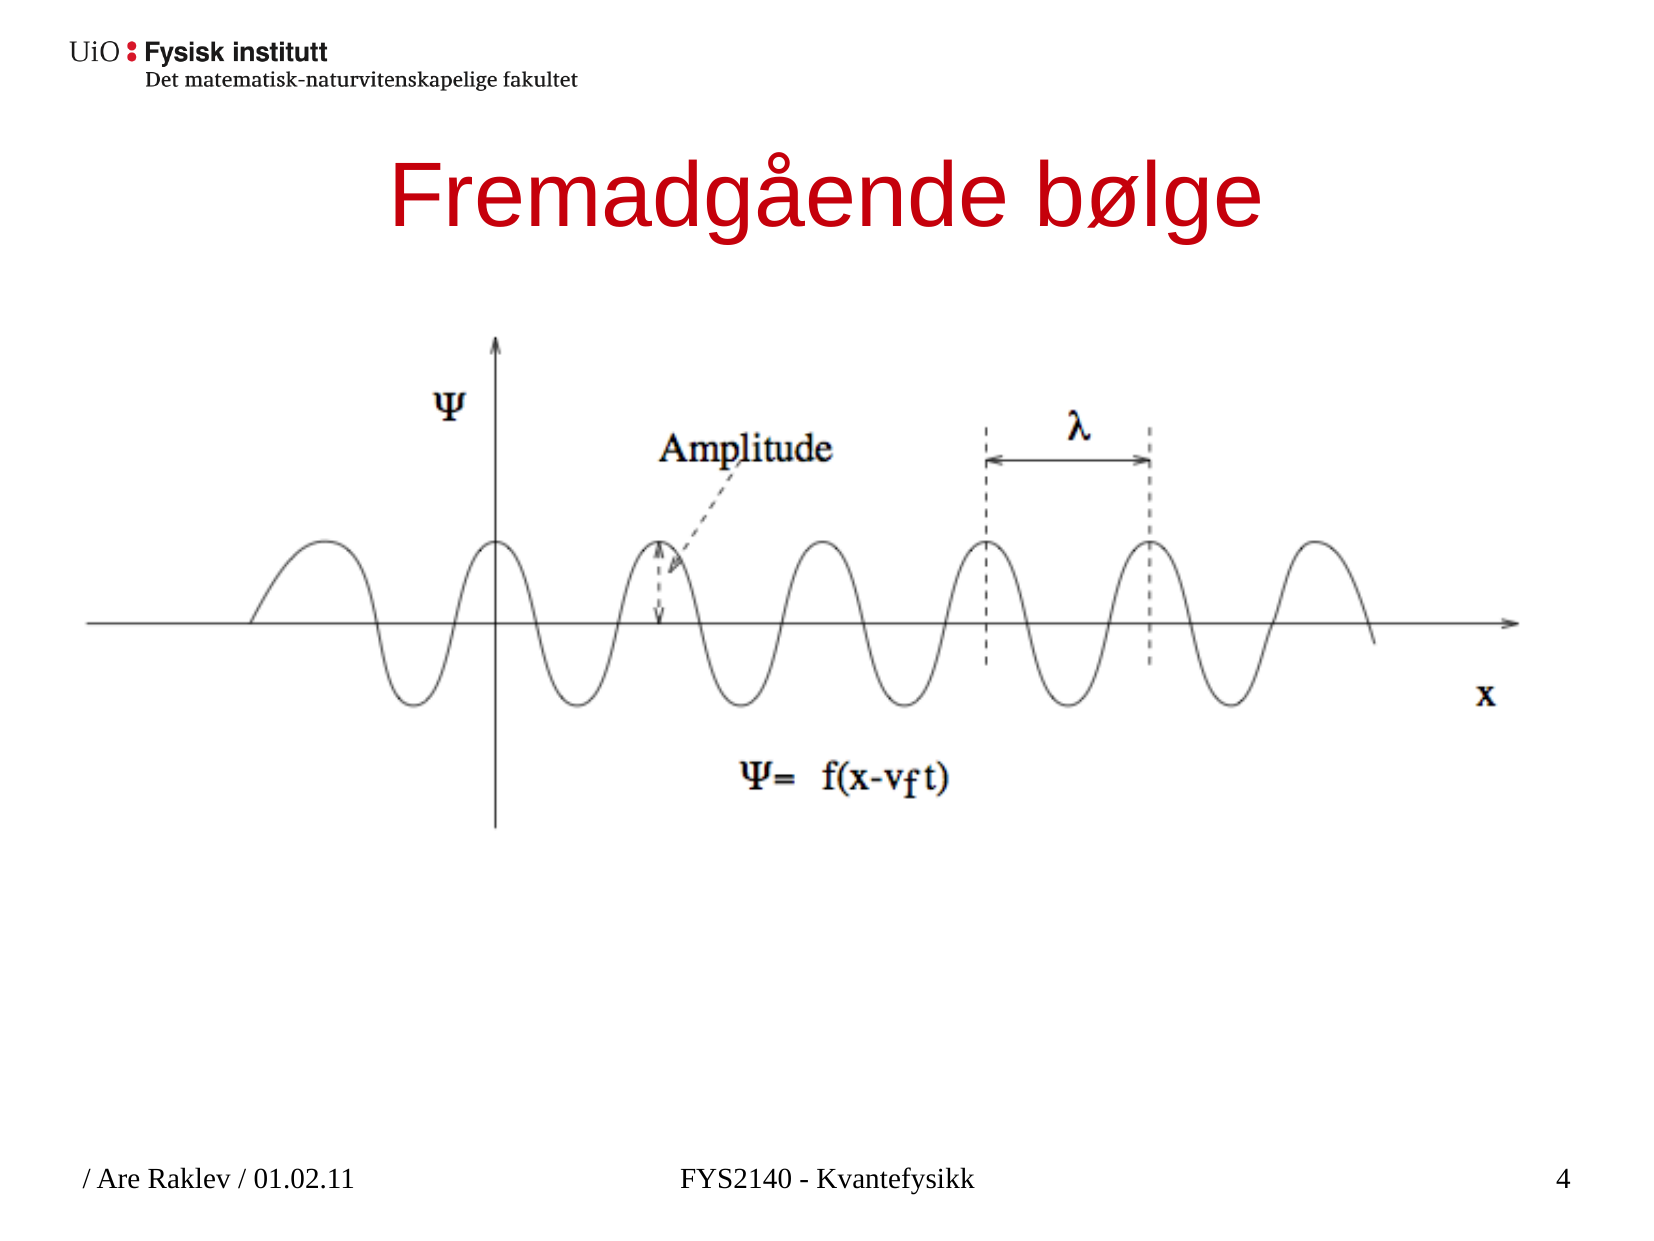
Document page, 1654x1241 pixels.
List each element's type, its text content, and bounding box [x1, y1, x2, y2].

picture [68, 37, 581, 93]
picture [47, 312, 1603, 863]
title Fremadgående bølge [82, 90, 1571, 298]
